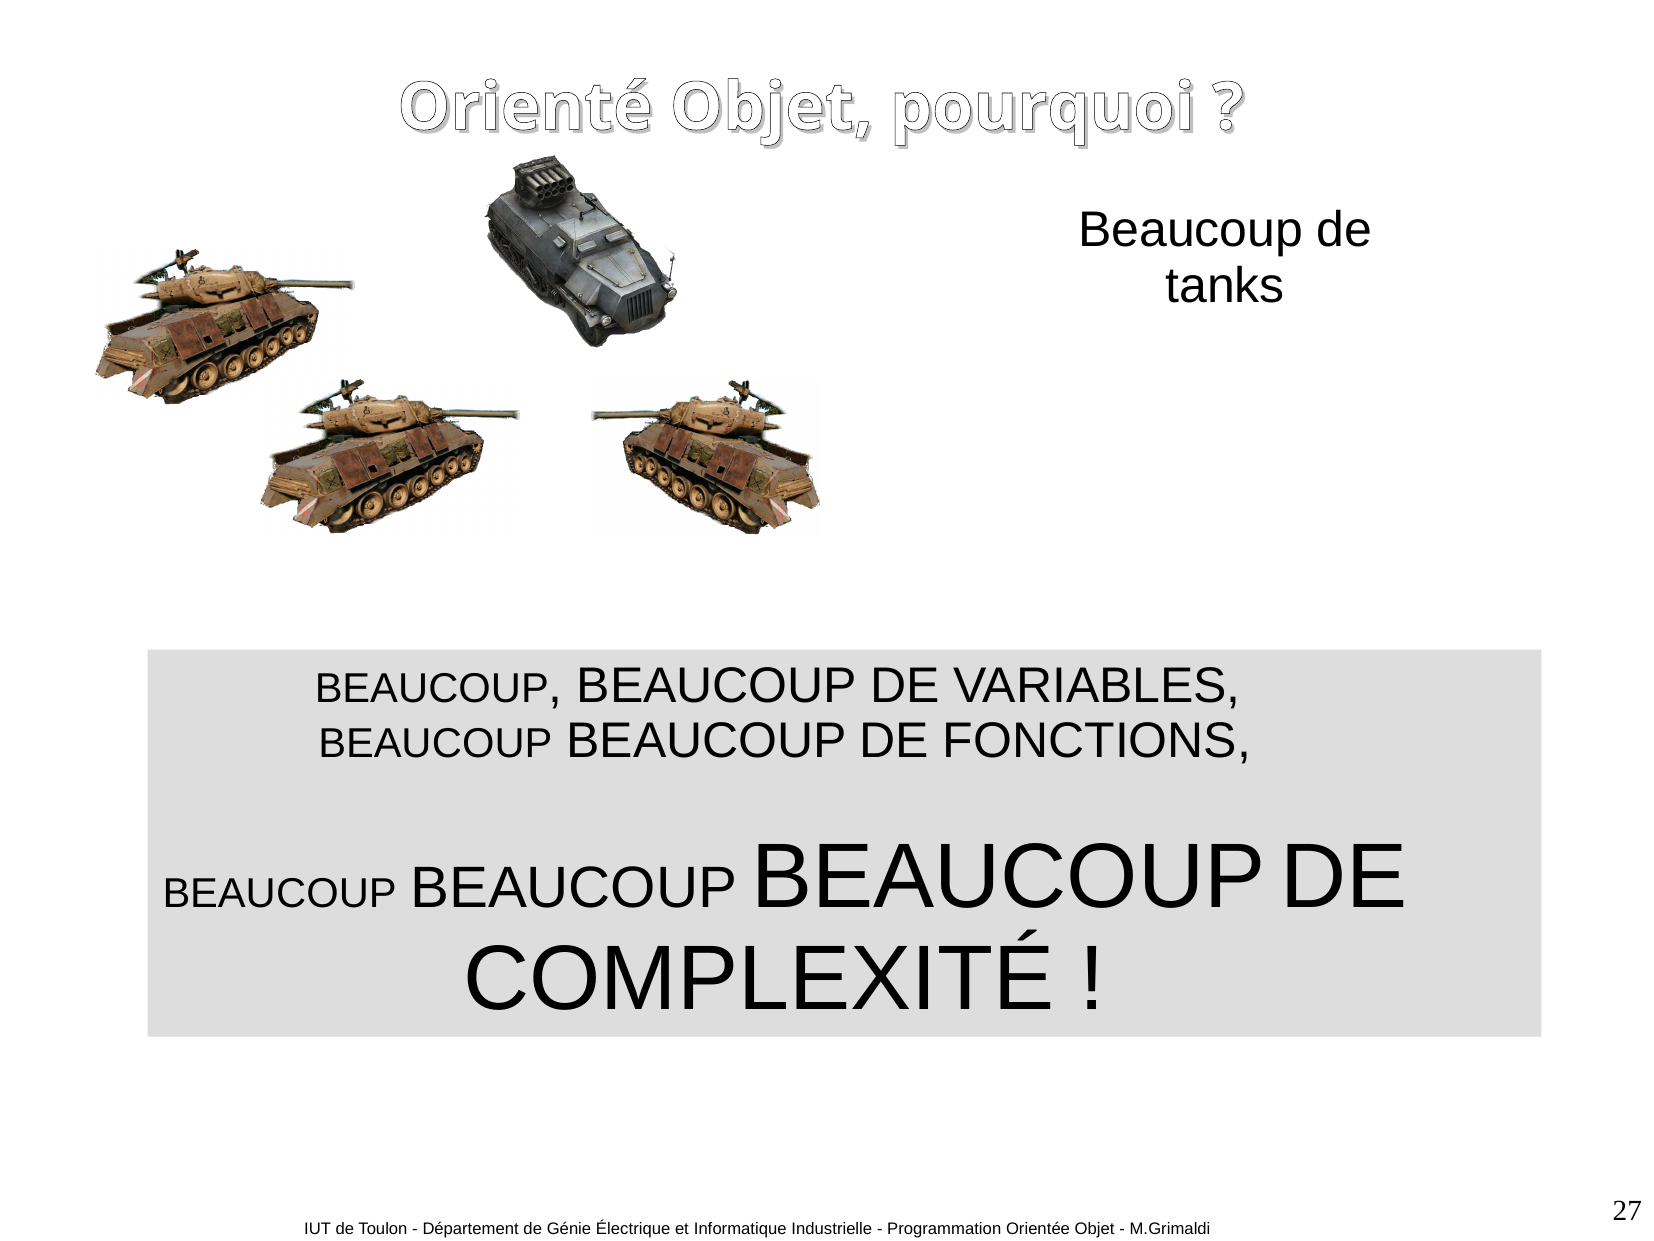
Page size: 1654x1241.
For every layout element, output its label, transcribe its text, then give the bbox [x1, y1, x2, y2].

title Orienté Objet, pourquoi ? [76, 0, 1565, 208]
picture [472, 145, 697, 355]
picture [94, 247, 521, 536]
text_box Beaucoup de tanks [1021, 194, 1430, 249]
text_box BEAUCOUP, BEAUCOUP DE VARIABLES, BEAUCOUP BEAUCOUP DE FONCTIONS, BEAUCOUP BEAUCOUP BEAUCOUP DE COMPLEXITÉ ! [147, 649, 1542, 1037]
picture [590, 378, 821, 536]
